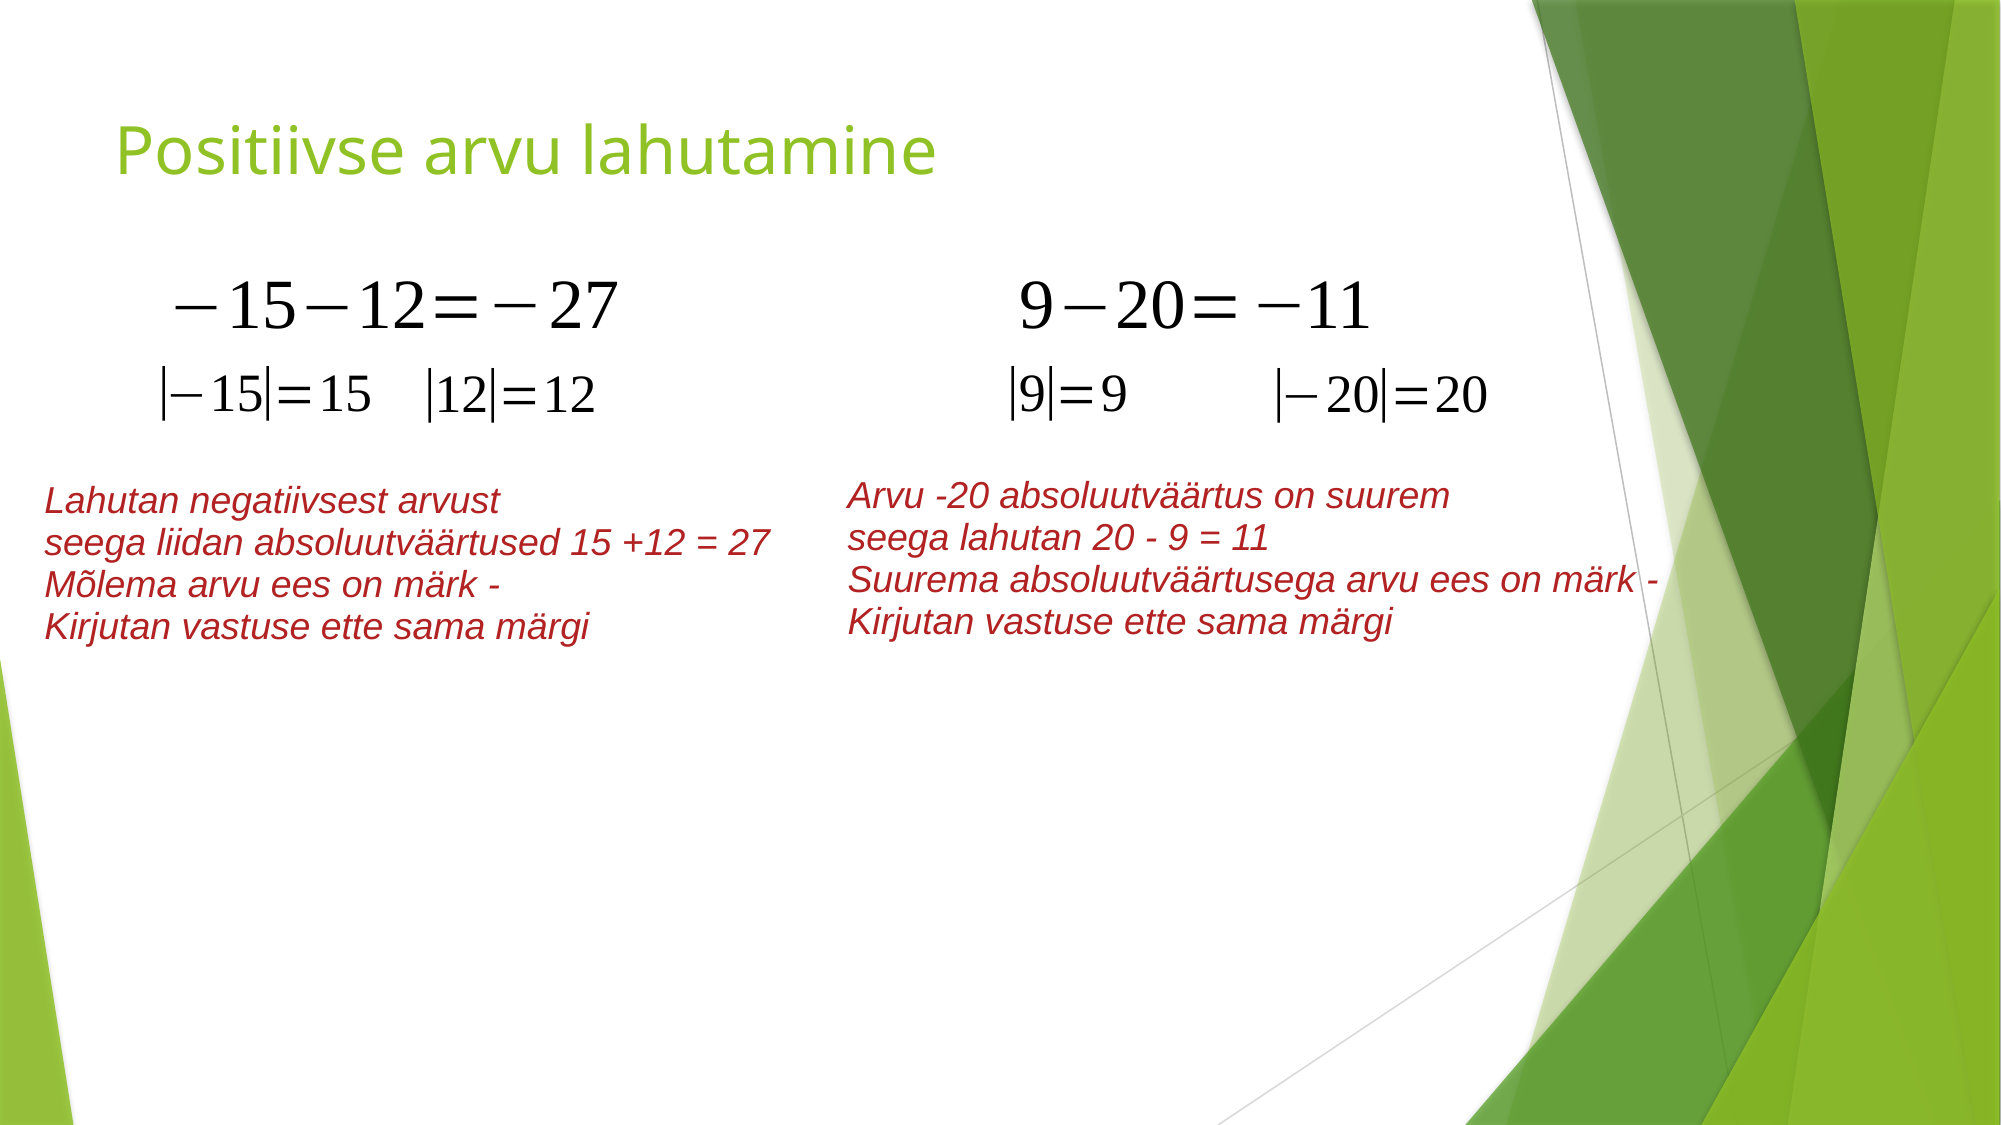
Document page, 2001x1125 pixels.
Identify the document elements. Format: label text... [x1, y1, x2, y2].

chart [162, 265, 627, 344]
chart [997, 363, 1135, 424]
title Positiivse arvu lahutamine [99, 99, 1613, 237]
chart [413, 364, 603, 426]
text_box Lahutan negatiivsest arvust seega liidan absoluutväärtused 15 +12 = 27 Mõlema arvu ees on märk - Kirjutan vastuse ette sama märgi [29, 472, 785, 656]
chart [147, 363, 379, 424]
chart [1012, 265, 1379, 344]
text_box Arvu -20 absoluutväärtus on suurem seega lahutan 20 - 9 = 11 Suurema absoluutväärtusega arvu ees on märk - Kirjutan vastuse ette sama märgi [832, 466, 1674, 650]
chart [1263, 364, 1496, 426]
